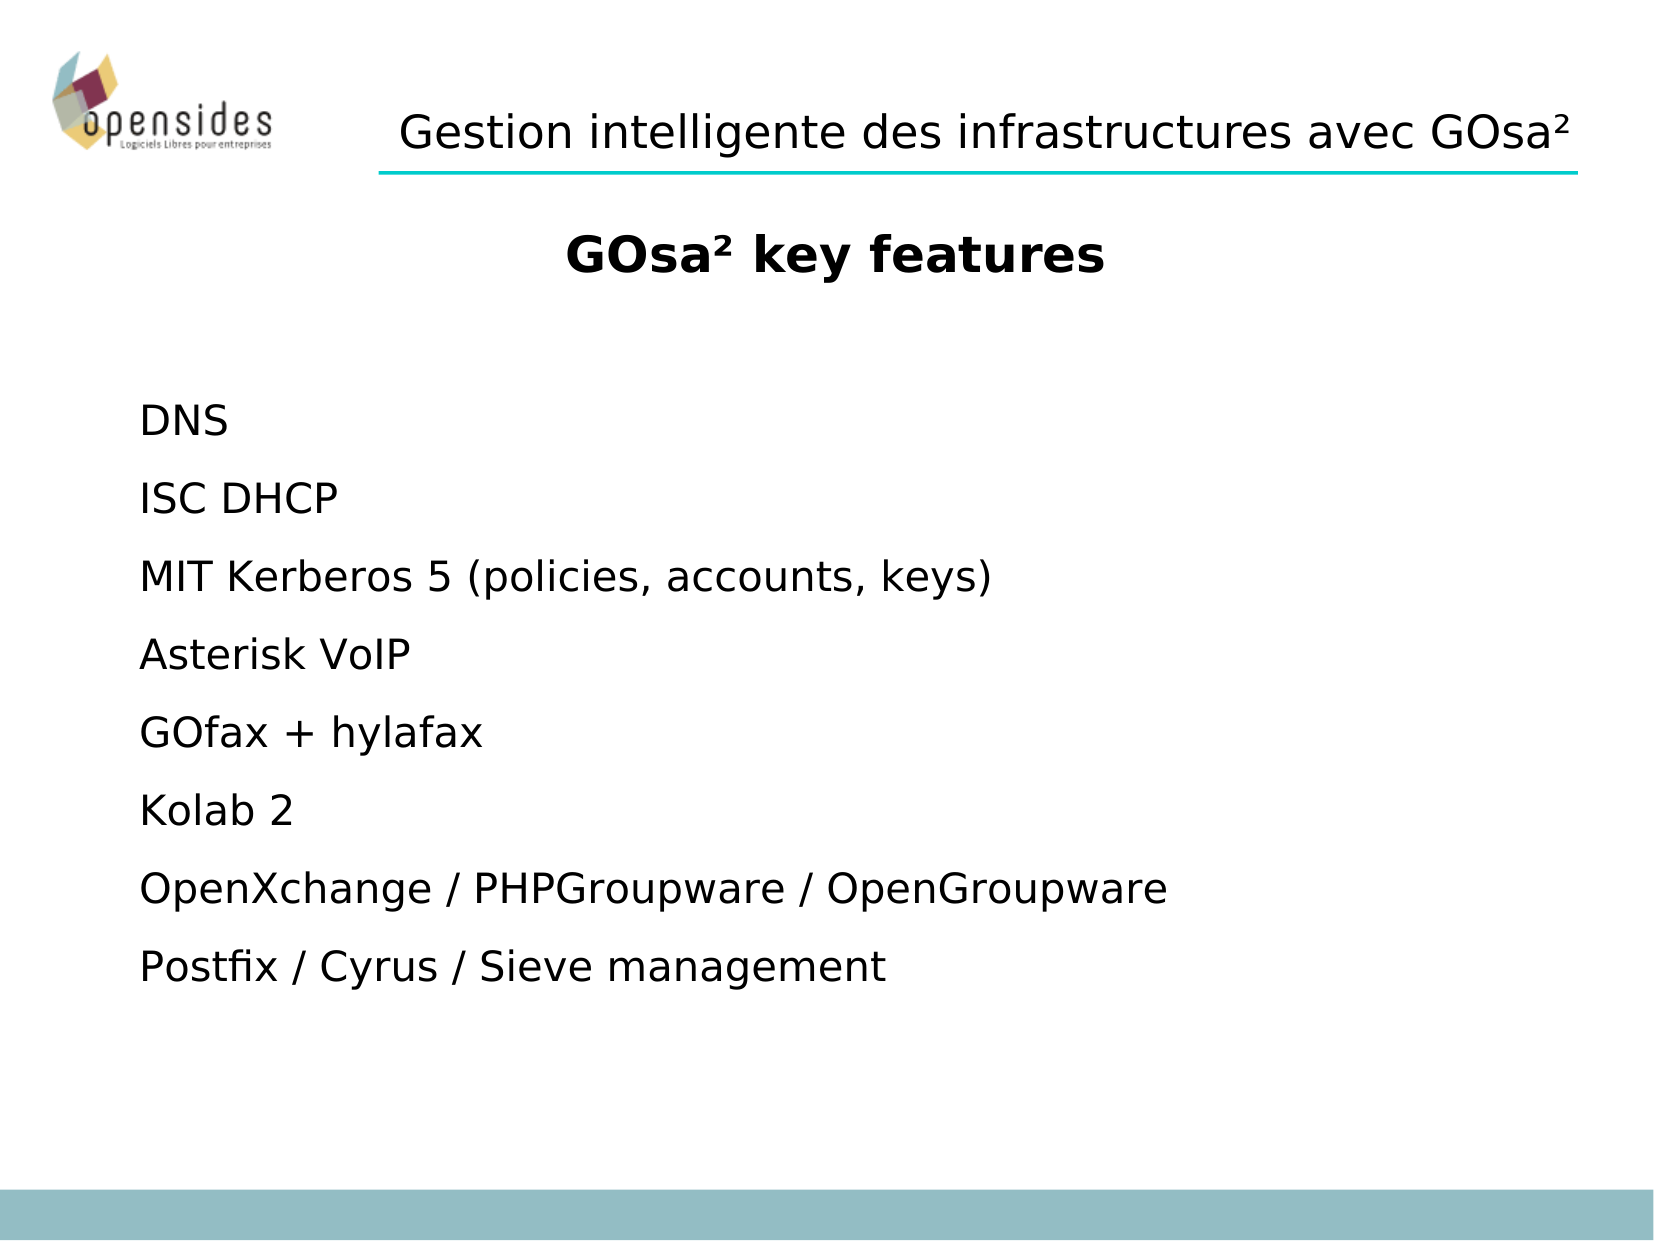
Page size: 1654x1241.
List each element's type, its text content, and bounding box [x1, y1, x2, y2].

text_box [0, 1189, 1654, 1241]
text_box Gestion intelligente des infrastructures avec GOsa² [317, 98, 1654, 167]
text_box [378, 171, 1578, 175]
picture [22, 30, 308, 187]
list GOsa² key features DNS ISC DHCP MIT Kerberos 5 (policies, accounts, keys) Asterisk VoIP GOfax + hylafax Kolab 2 OpenXchange / PHPGroupware / OpenGroupware Postfix / Cyrus / Sieve management [121, 226, 1534, 1008]
